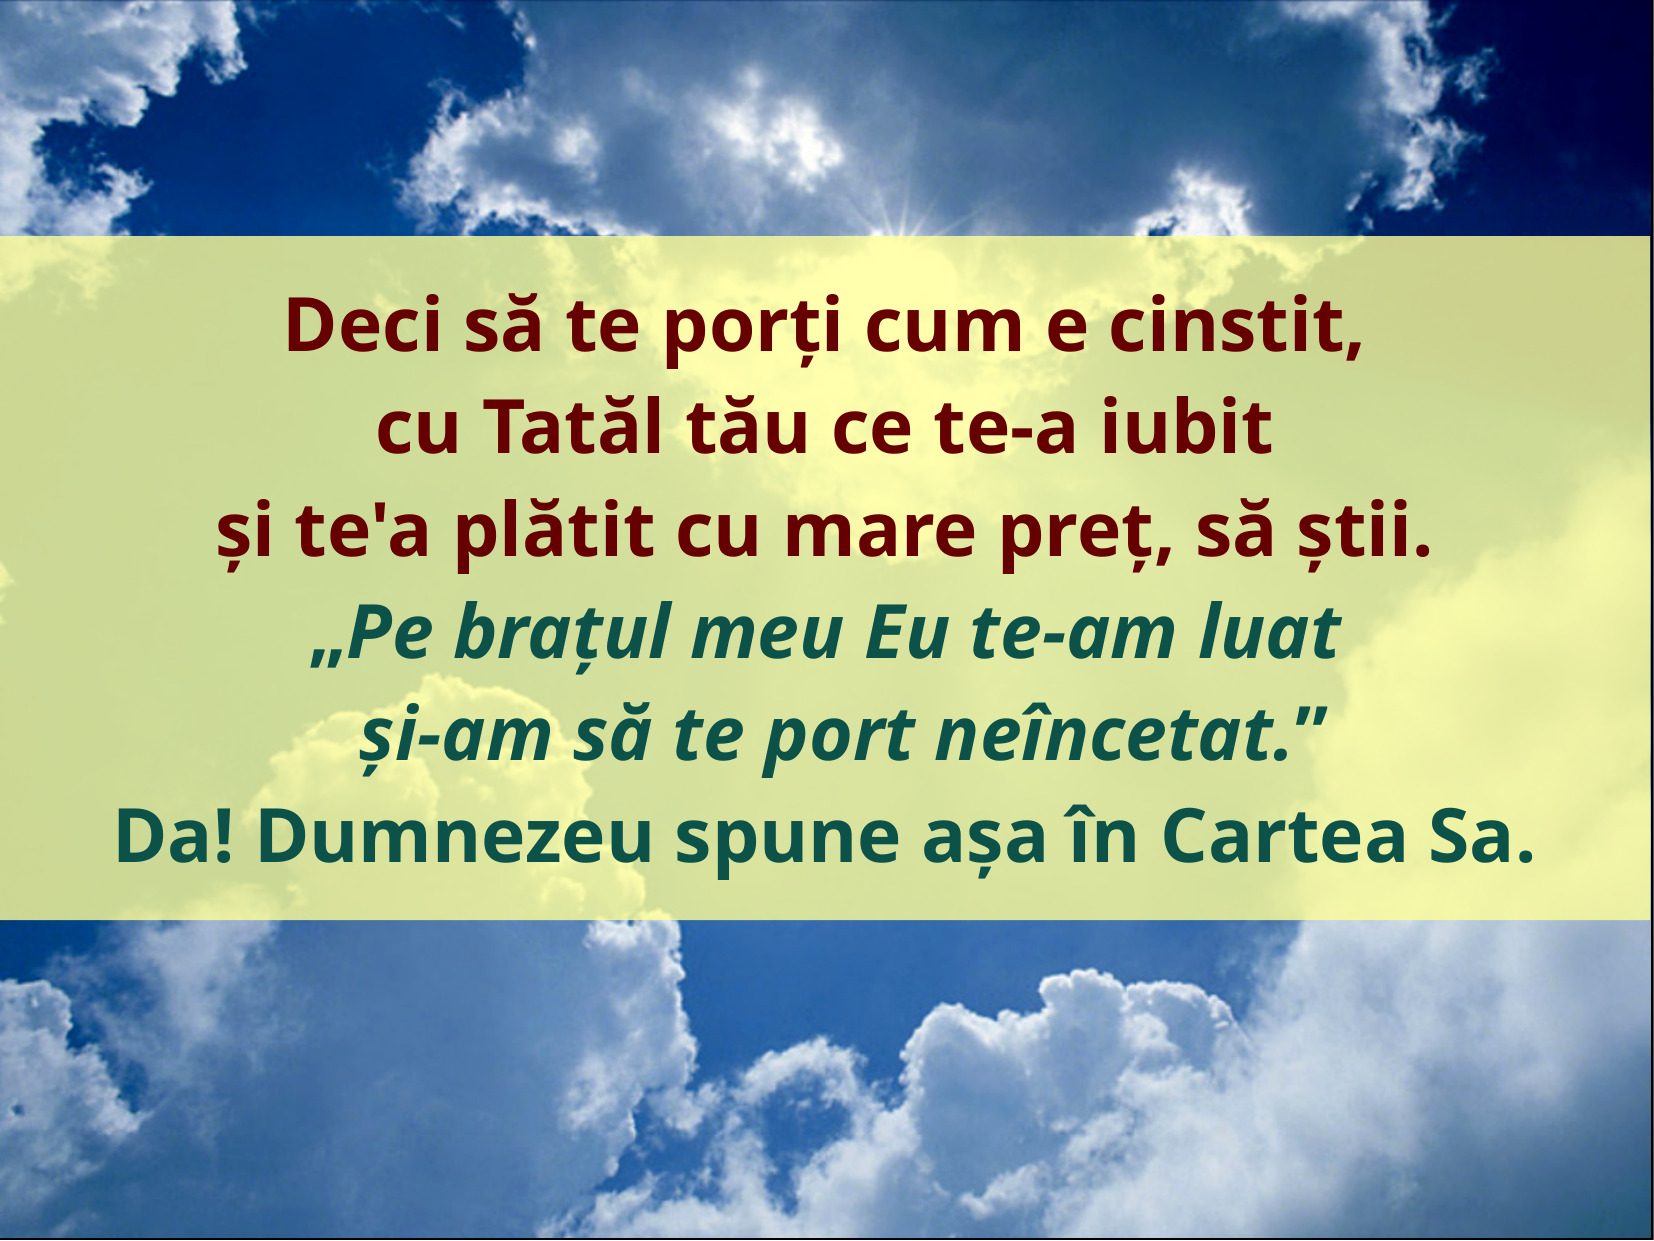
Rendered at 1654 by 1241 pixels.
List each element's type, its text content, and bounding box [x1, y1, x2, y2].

picture [0, 921, 1651, 1238]
text_box Deci să te porţi cum e cinstit, cu Tatăl tău ce te-a iubit şi te'a plătit cu mare preţ, să ştii. „Pe braţul meu Eu te-am luat şi-am să te port neîncetat.” Da! Dumnezeu spune aşa în Cartea Sa. [0, 236, 1651, 921]
picture [0, 0, 1651, 236]
